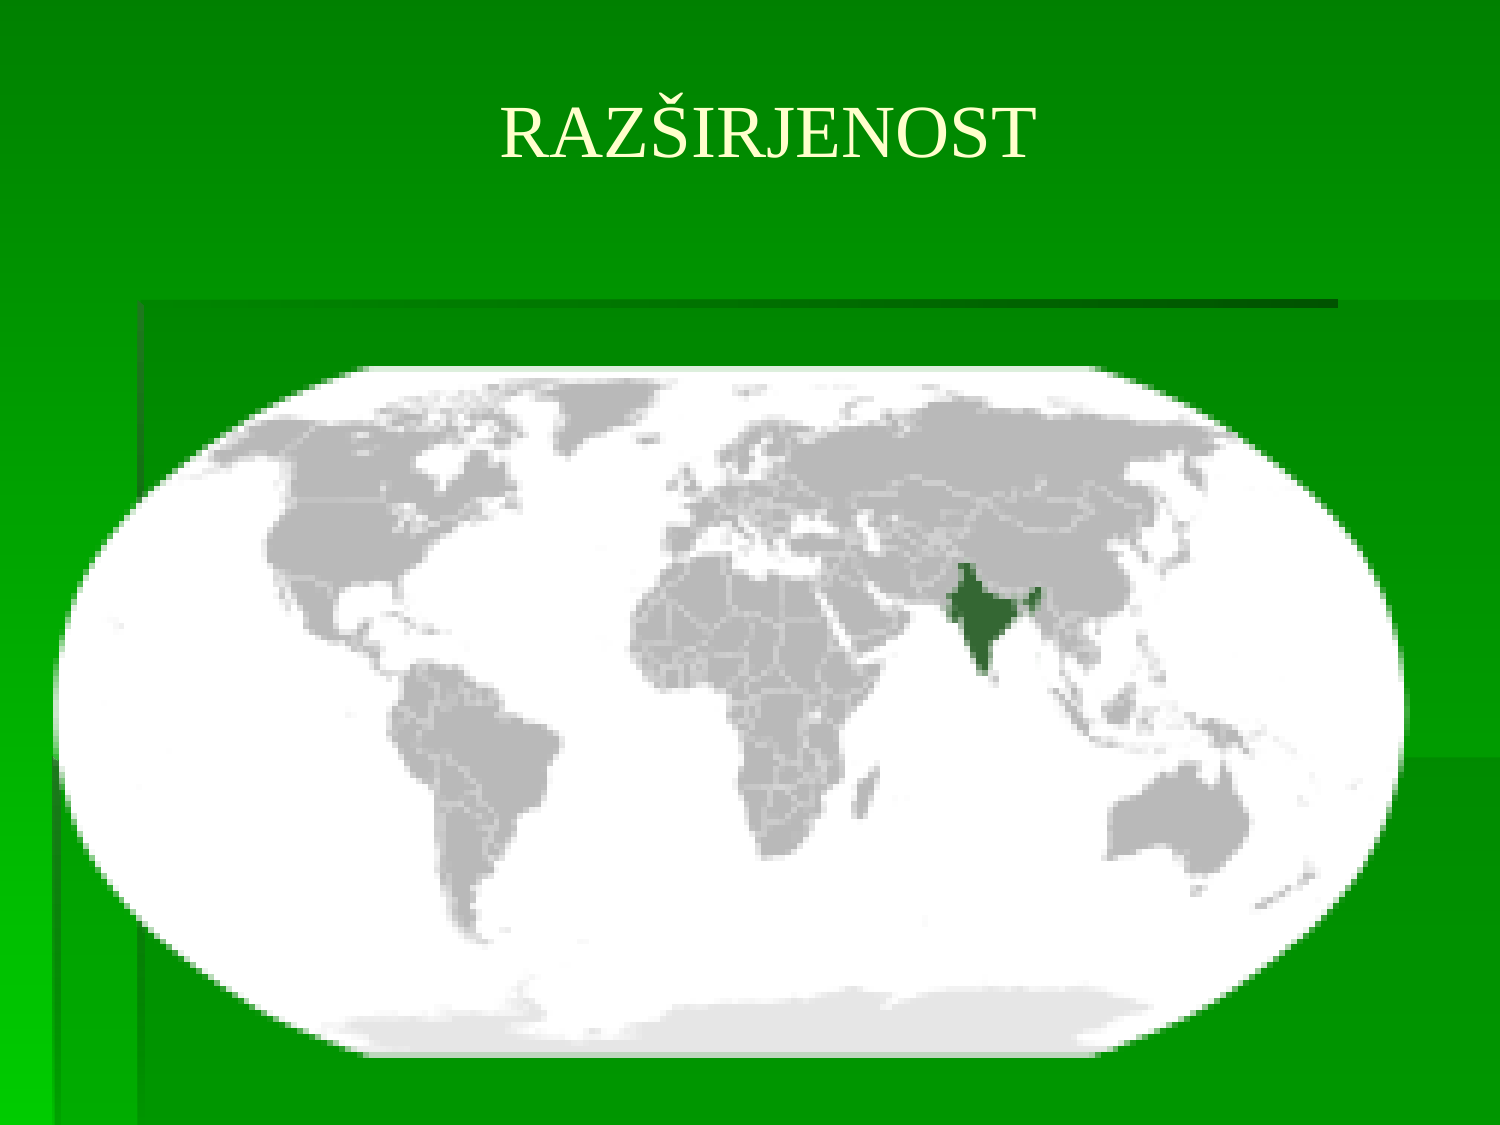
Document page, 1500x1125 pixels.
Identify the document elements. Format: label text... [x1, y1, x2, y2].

text_box RAZŠIRJENOST [362, 74, 1175, 290]
picture [0, 337, 1488, 1094]
